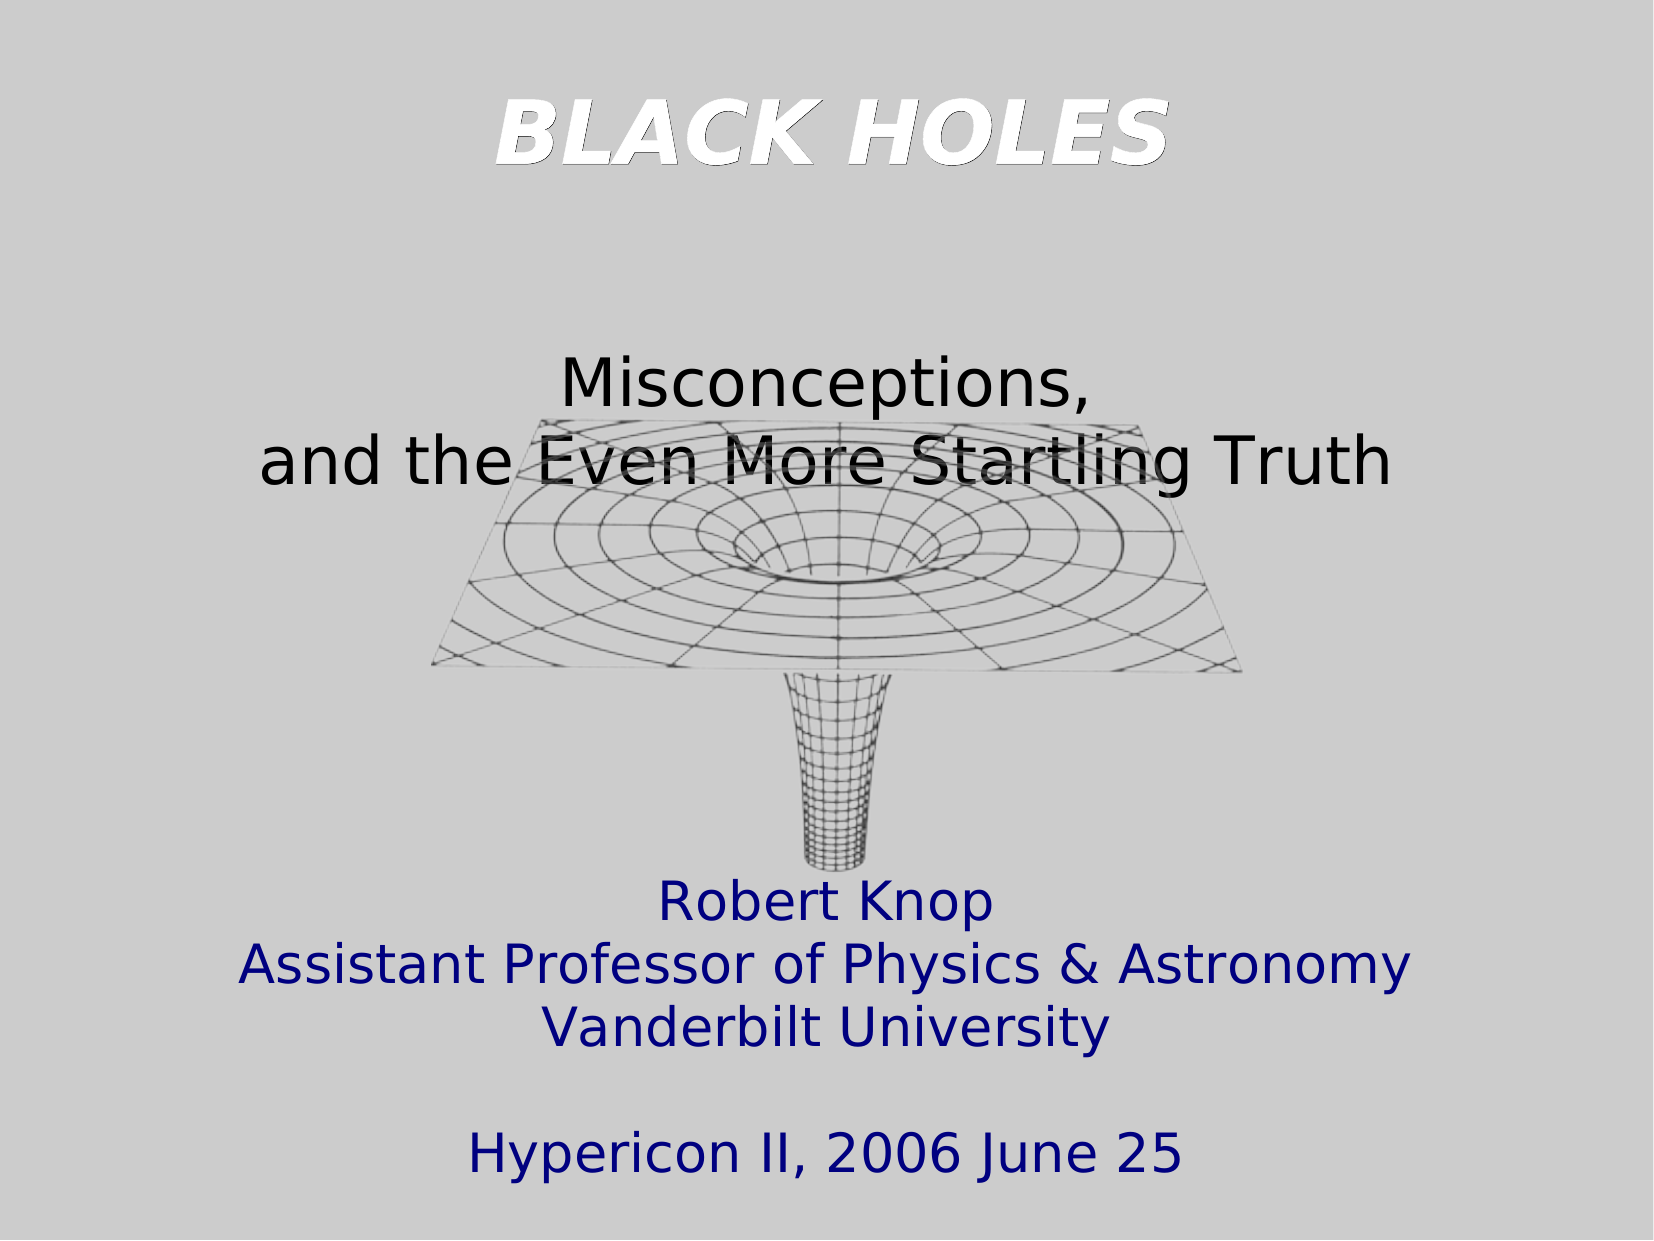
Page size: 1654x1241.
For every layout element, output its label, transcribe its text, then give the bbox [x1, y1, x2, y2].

text_box Robert Knop Assistant Professor of Physics & Astronomy Vanderbilt University Hypericon II, 2006 June 25 [224, 862, 1430, 1193]
picture [431, 412, 1250, 877]
text_box BLACK HOLES [479, 75, 1175, 192]
text_box Misconceptions, and the Even More Startling Truth [243, 337, 1411, 508]
